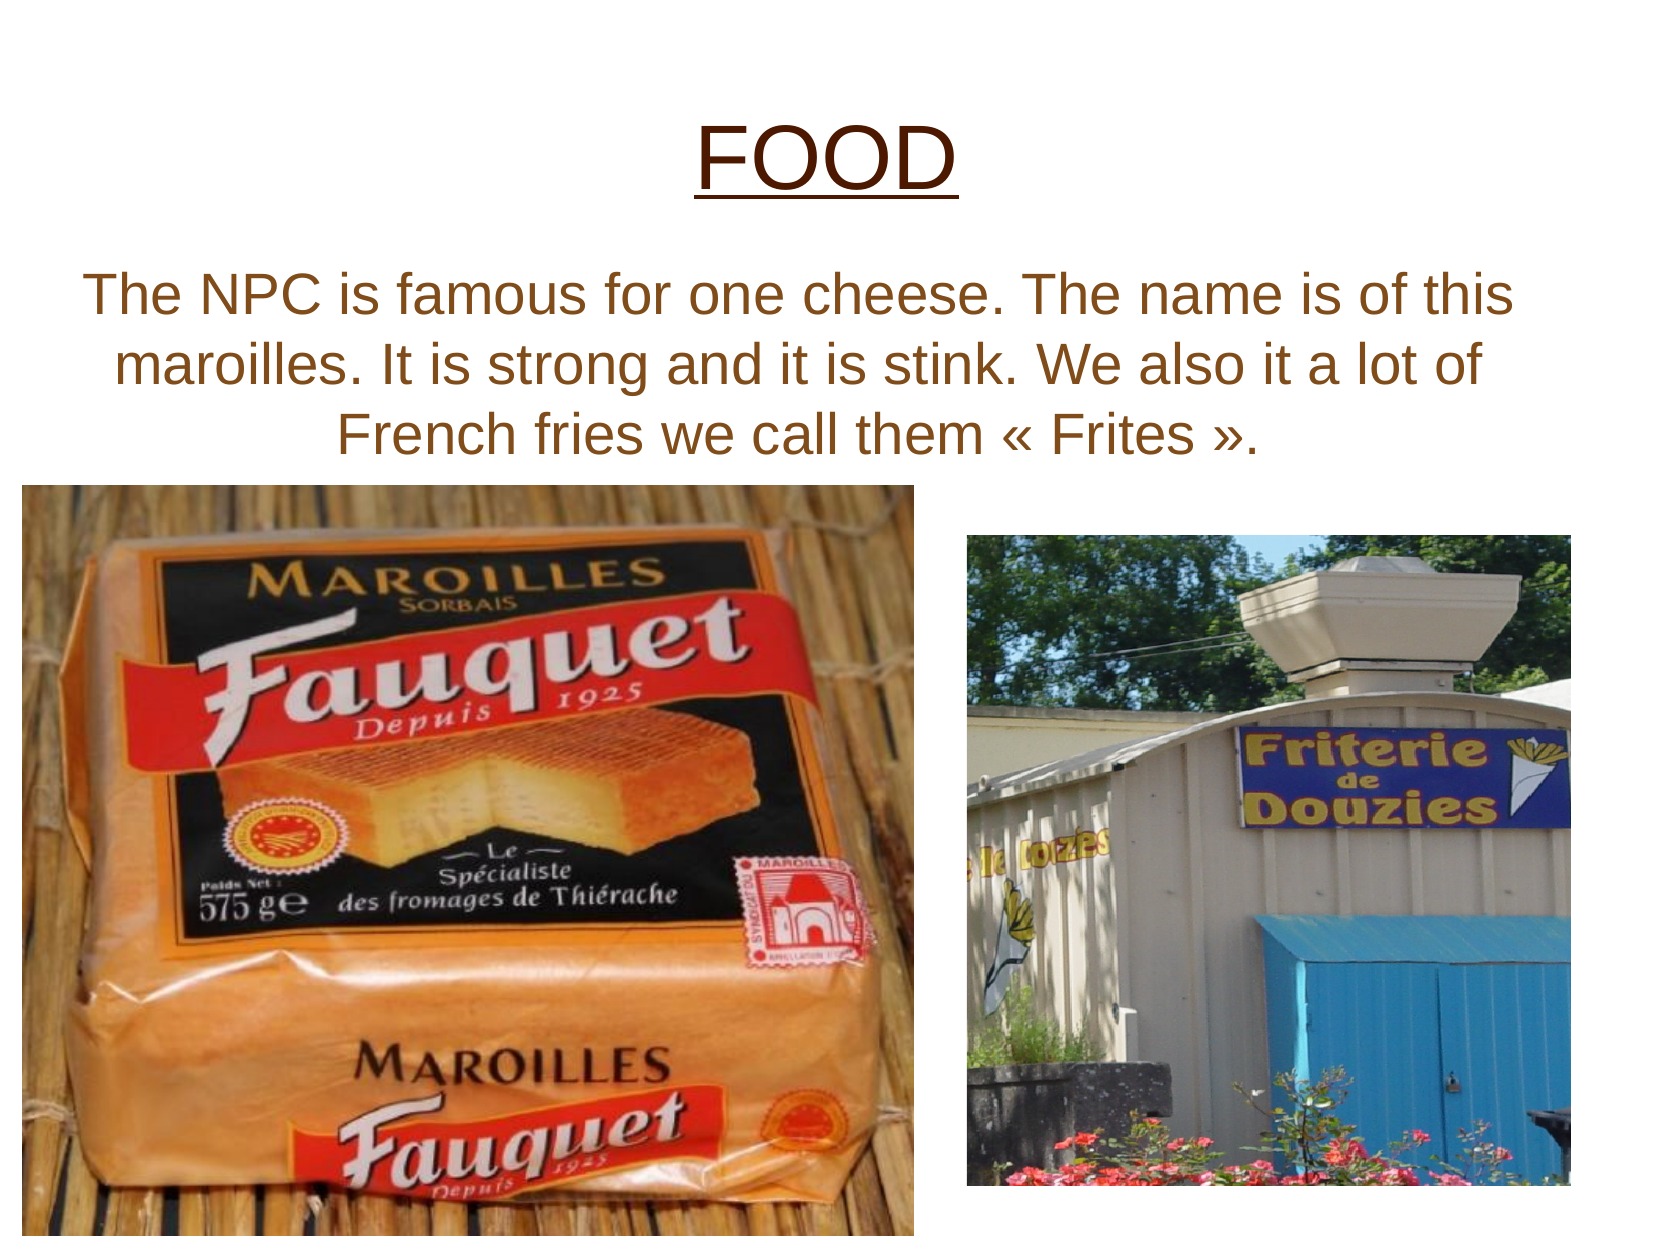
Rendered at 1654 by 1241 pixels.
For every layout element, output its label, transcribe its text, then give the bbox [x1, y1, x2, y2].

list The NPC is famous for one cheese. The name is of this maroilles. It is strong and it is stink. We also it a lot of French fries we call them « Frites ». [82, 256, 1571, 486]
picture [22, 485, 914, 1236]
picture [966, 535, 1571, 1186]
title FOOD [82, 49, 1571, 256]
